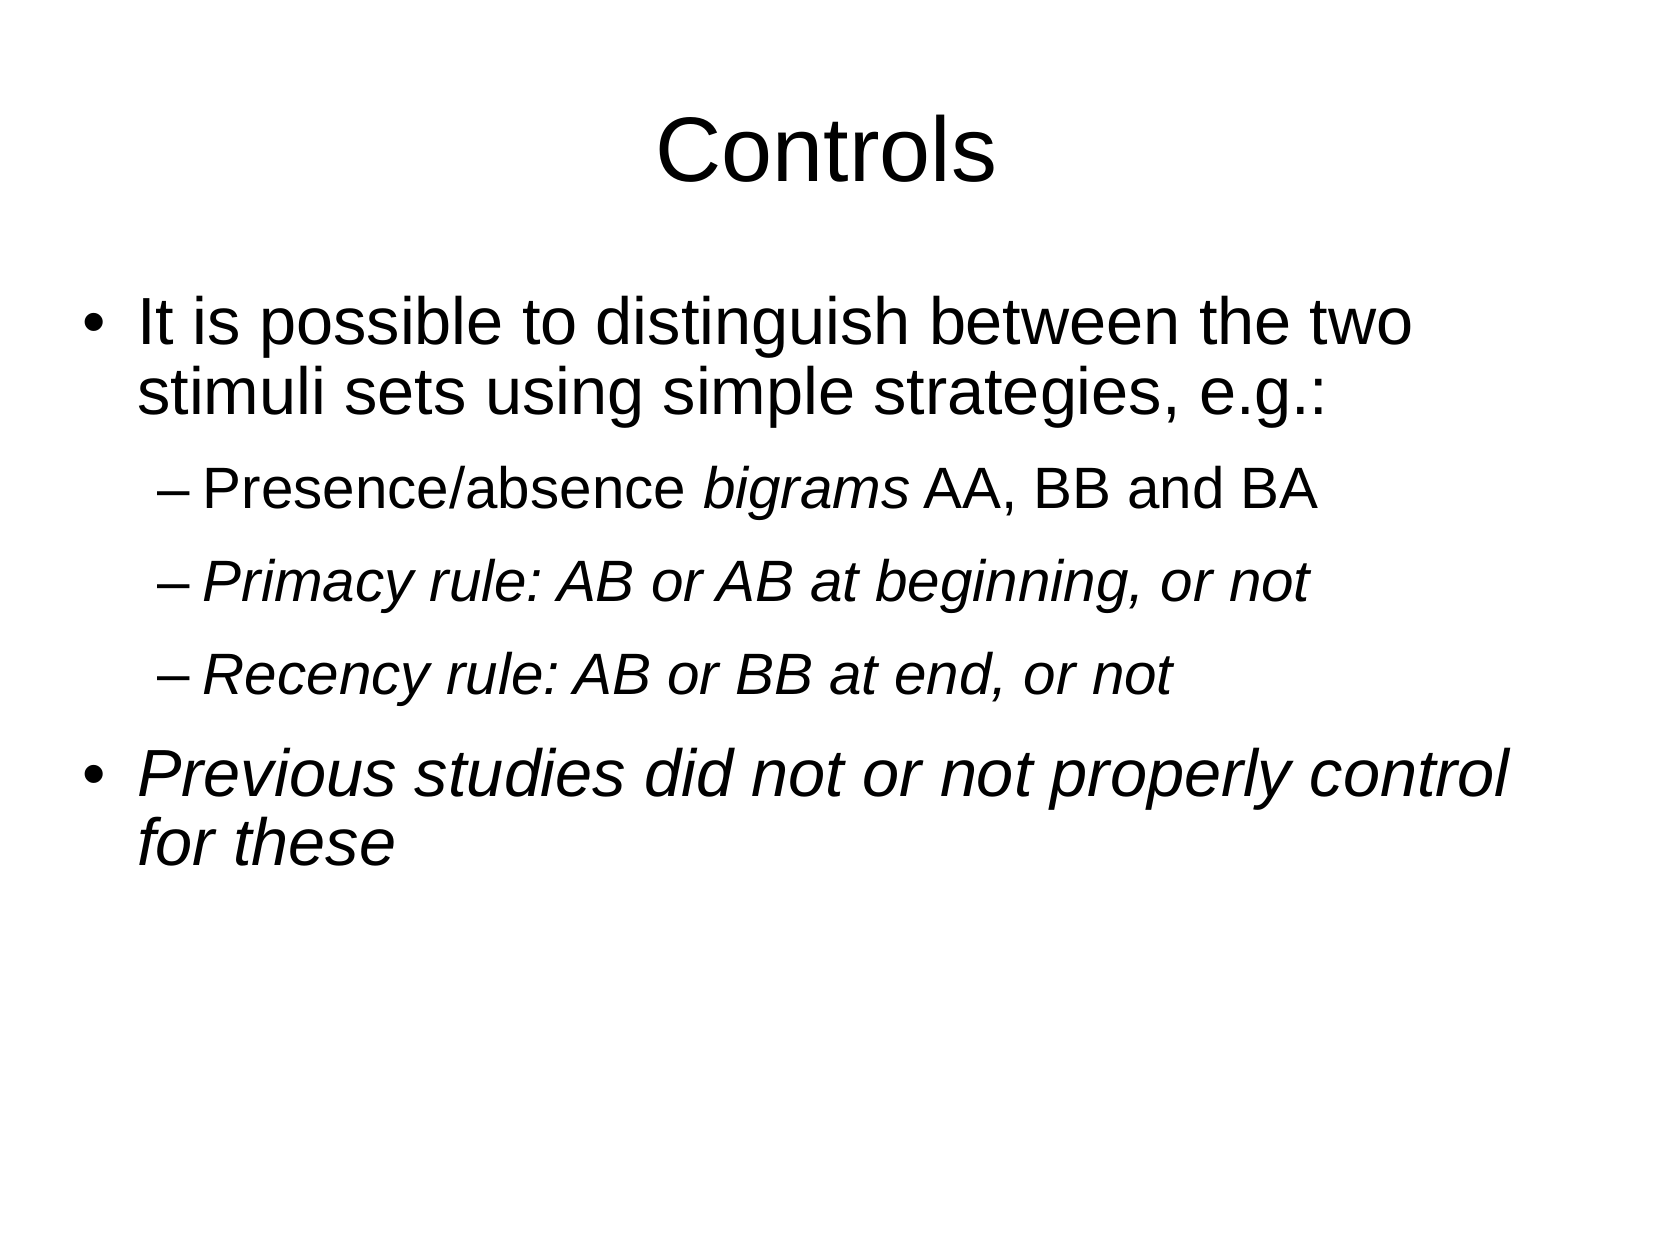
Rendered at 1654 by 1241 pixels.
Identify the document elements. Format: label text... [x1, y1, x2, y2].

title Controls [82, 49, 1571, 257]
list It is possible to distinguish between the two stimuli sets using simple strategies, e.g.: Presence/absence bigrams AA, BB and BA Primacy rule: AB or AB at beginning, or not Recency rule: AB or BB at end, or not Previous studies did not or not properly control for these [82, 289, 1571, 1109]
